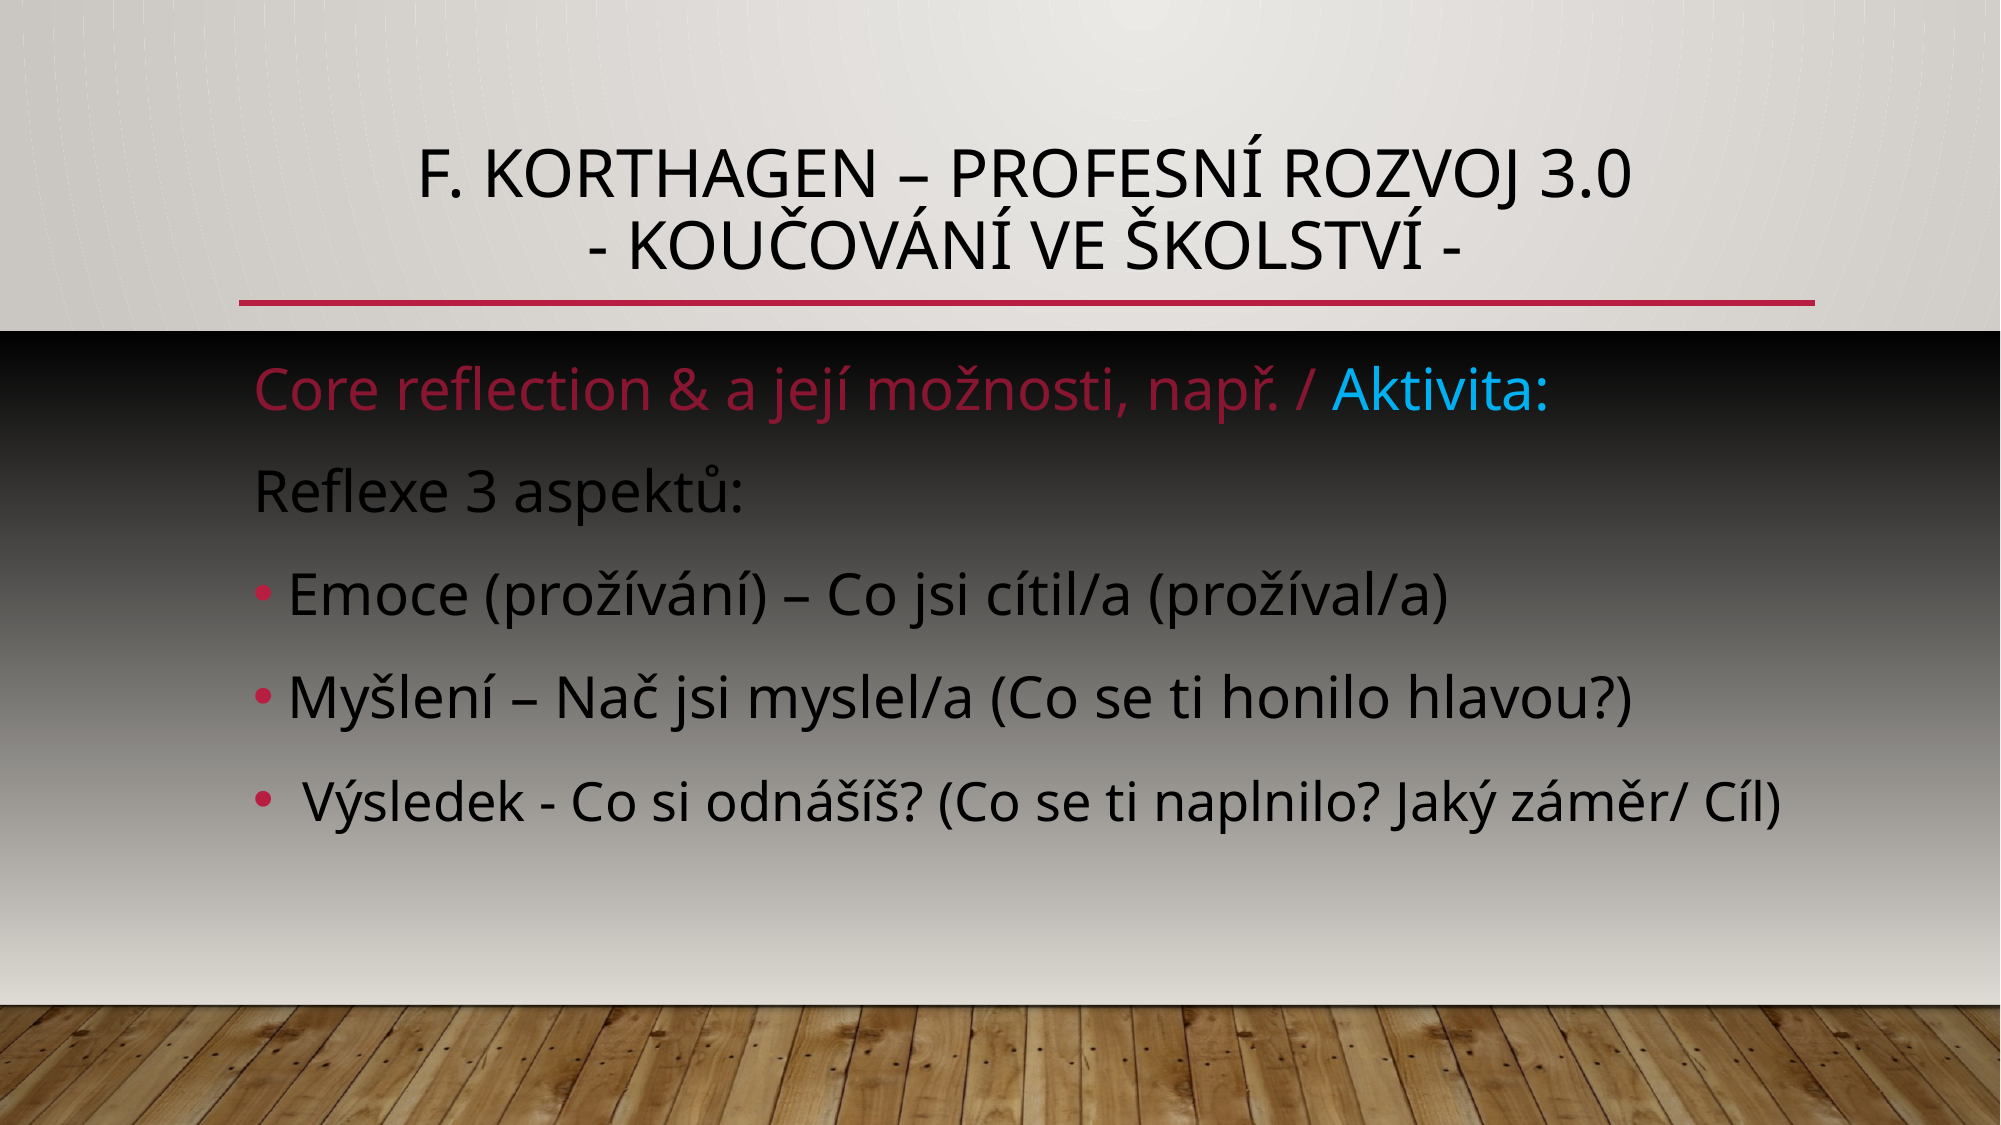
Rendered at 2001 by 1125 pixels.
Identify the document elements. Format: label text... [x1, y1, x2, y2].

title F. Korthagen – Profesní rozvoj 3.0 - koučování ve školství - [238, 131, 1814, 305]
list Core reflection & a její možnosti, např. / Aktivita: Reflexe 3 aspektů: Emoce (prožívání) – Co jsi cítil/a (prožíval/a) Myšlení – Nač jsi myslel/a (Co se ti honilo hlavou?) Výsledek - Co si odnášíš? (Co se ti naplnilo? Jaký záměr/ Cíl) [238, 330, 1814, 897]
